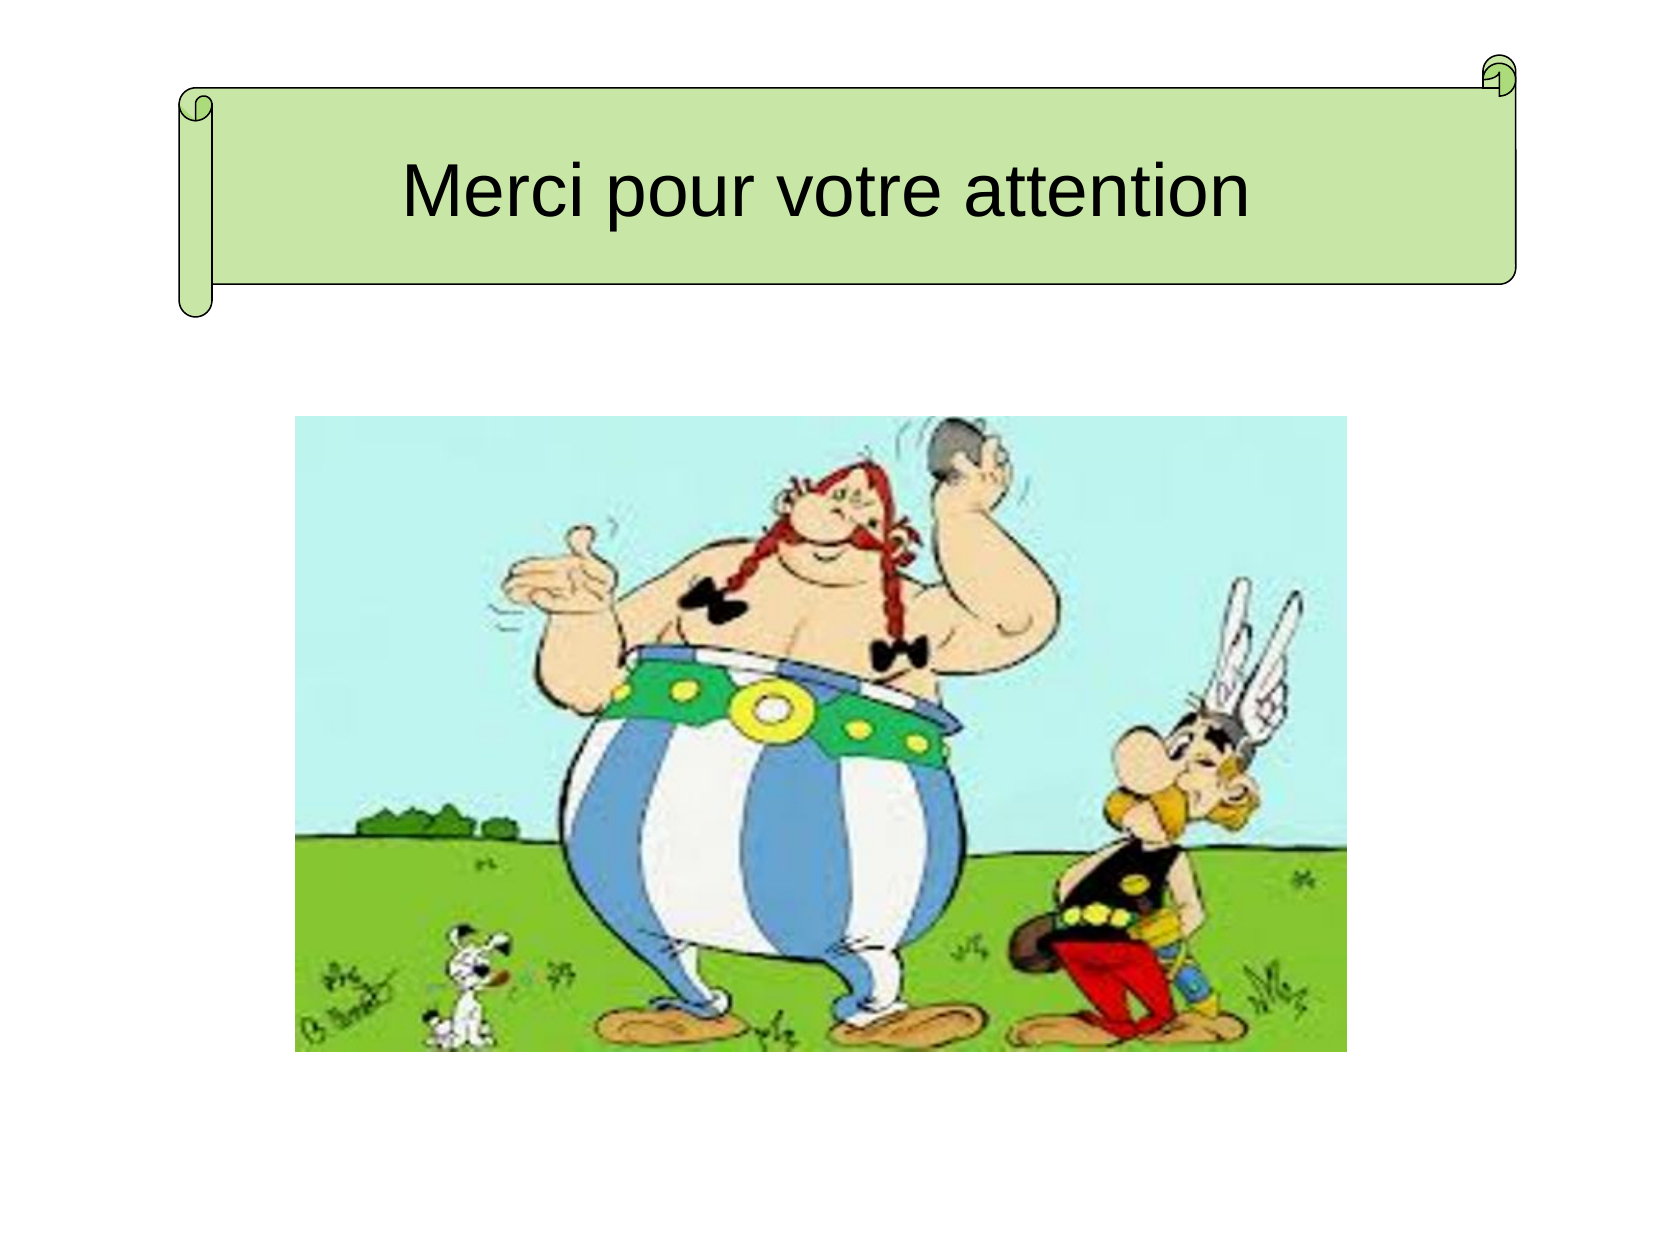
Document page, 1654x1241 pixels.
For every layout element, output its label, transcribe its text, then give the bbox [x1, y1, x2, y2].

text_box [179, 248, 1516, 317]
text_box [179, 55, 1516, 123]
picture [295, 416, 1347, 1052]
title Merci pour votre attention [124, 123, 1530, 248]
